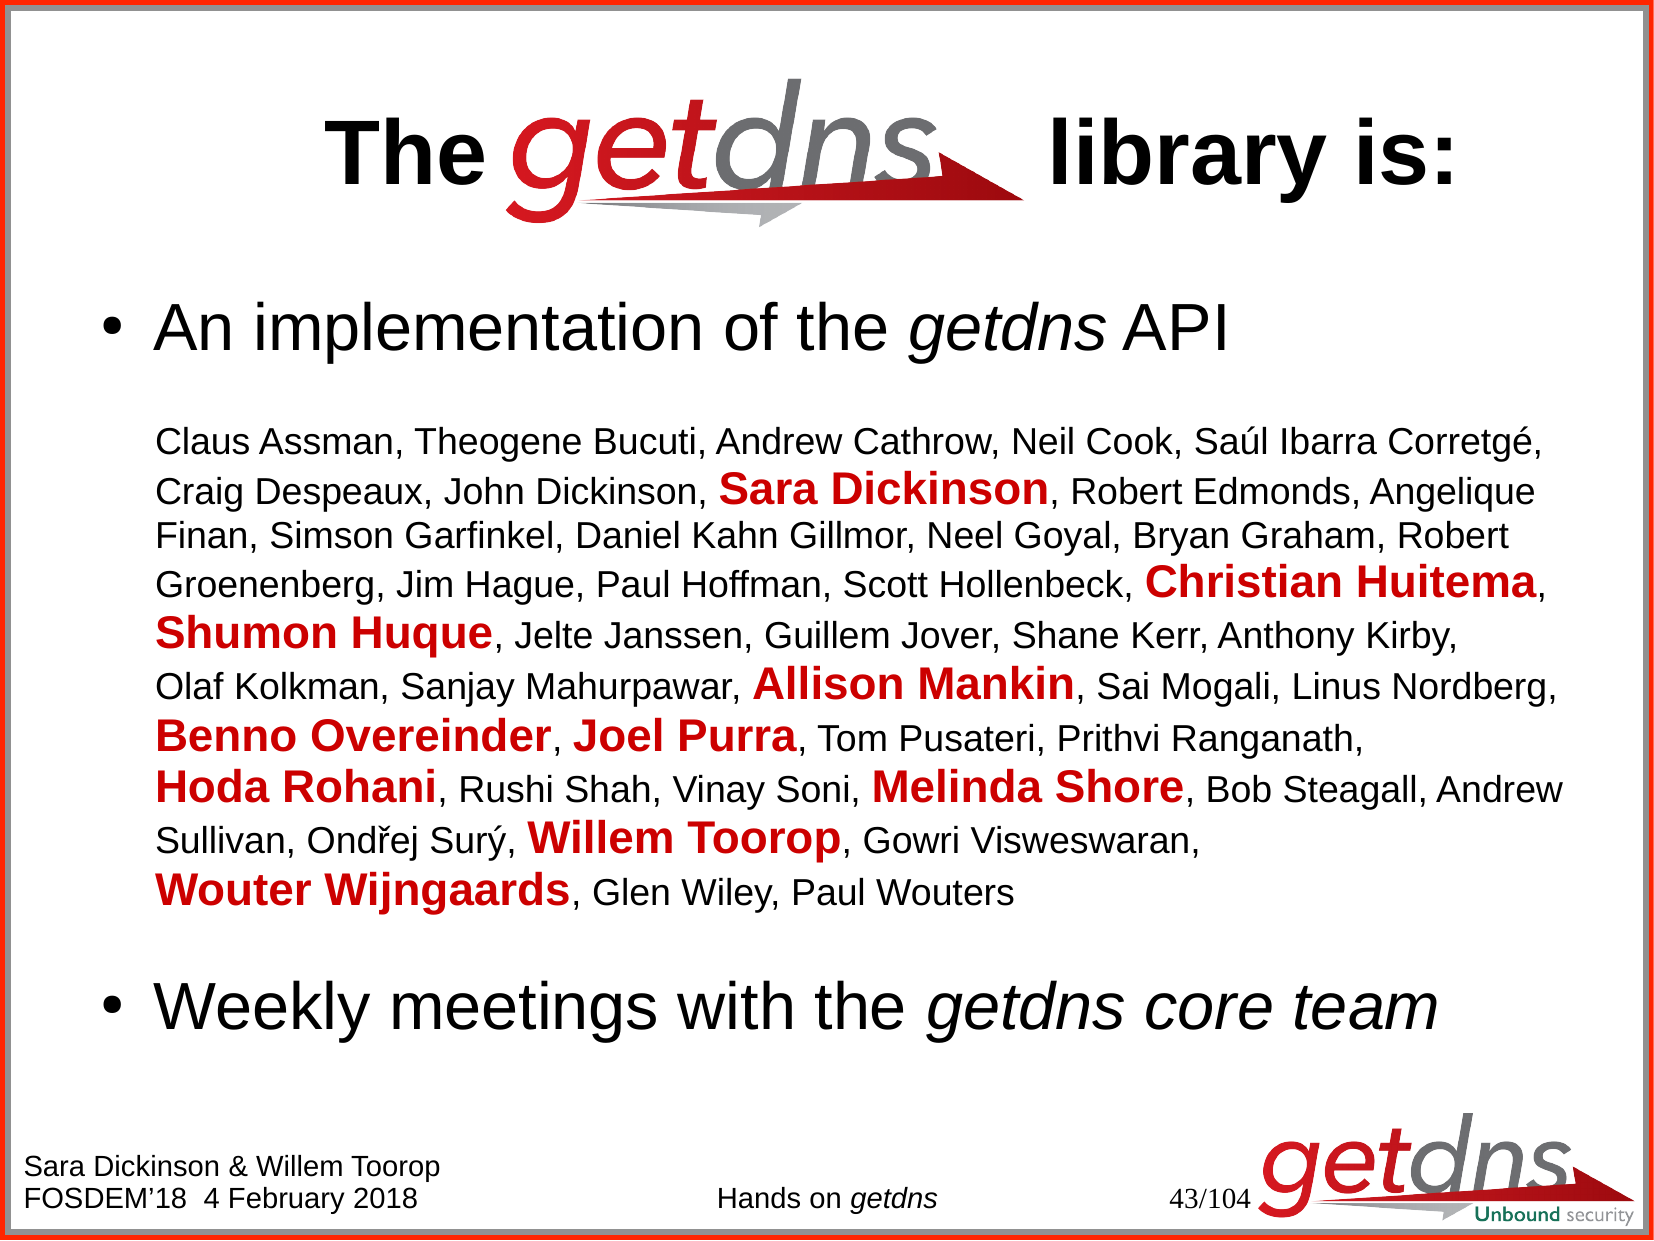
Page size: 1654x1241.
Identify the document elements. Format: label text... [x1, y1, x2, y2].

list An implementation of the getdns API Weekly meetings with the getdns core team [82, 290, 1654, 1217]
picture [1251, 1217, 1642, 1232]
text_box Claus Assman, Theogene Bucuti, Andrew Cathrow, Neil Cook, Saúl Ibarra Corretgé, Craig Despeaux, John Dickinson, Sara Dickinson, Robert Edmonds, Angelique Finan, Simson Garfinkel, Daniel Kahn Gillmor, Neel Goyal, Bryan Graham, Robert Groenenberg, Jim Hague, Paul Hoffman, Scott Hollenbeck, Christian Huitema, Shumon Huque, Jelte Janssen, Guillem Jover, Shane Kerr, Anthony Kirby, Olaf Kolkman, Sanjay Mahurpawar, Allison Mankin, Sai Mogali, Linus Nordberg, Benno Overeinder, Joel Purra, Tom Pusateri, Prithvi Ranganath, Hoda Rohani, Rushi Shah, Vinay Soni, Melinda Shore, Bob Steagall, Andrew Sullivan, Ondřej Surý, Willem Toorop, Gowri Visweswaran, Wouter Wijngaards, Glen Wiley, Paul Wouters [140, 413, 1595, 923]
title The library is: [324, 49, 1642, 257]
